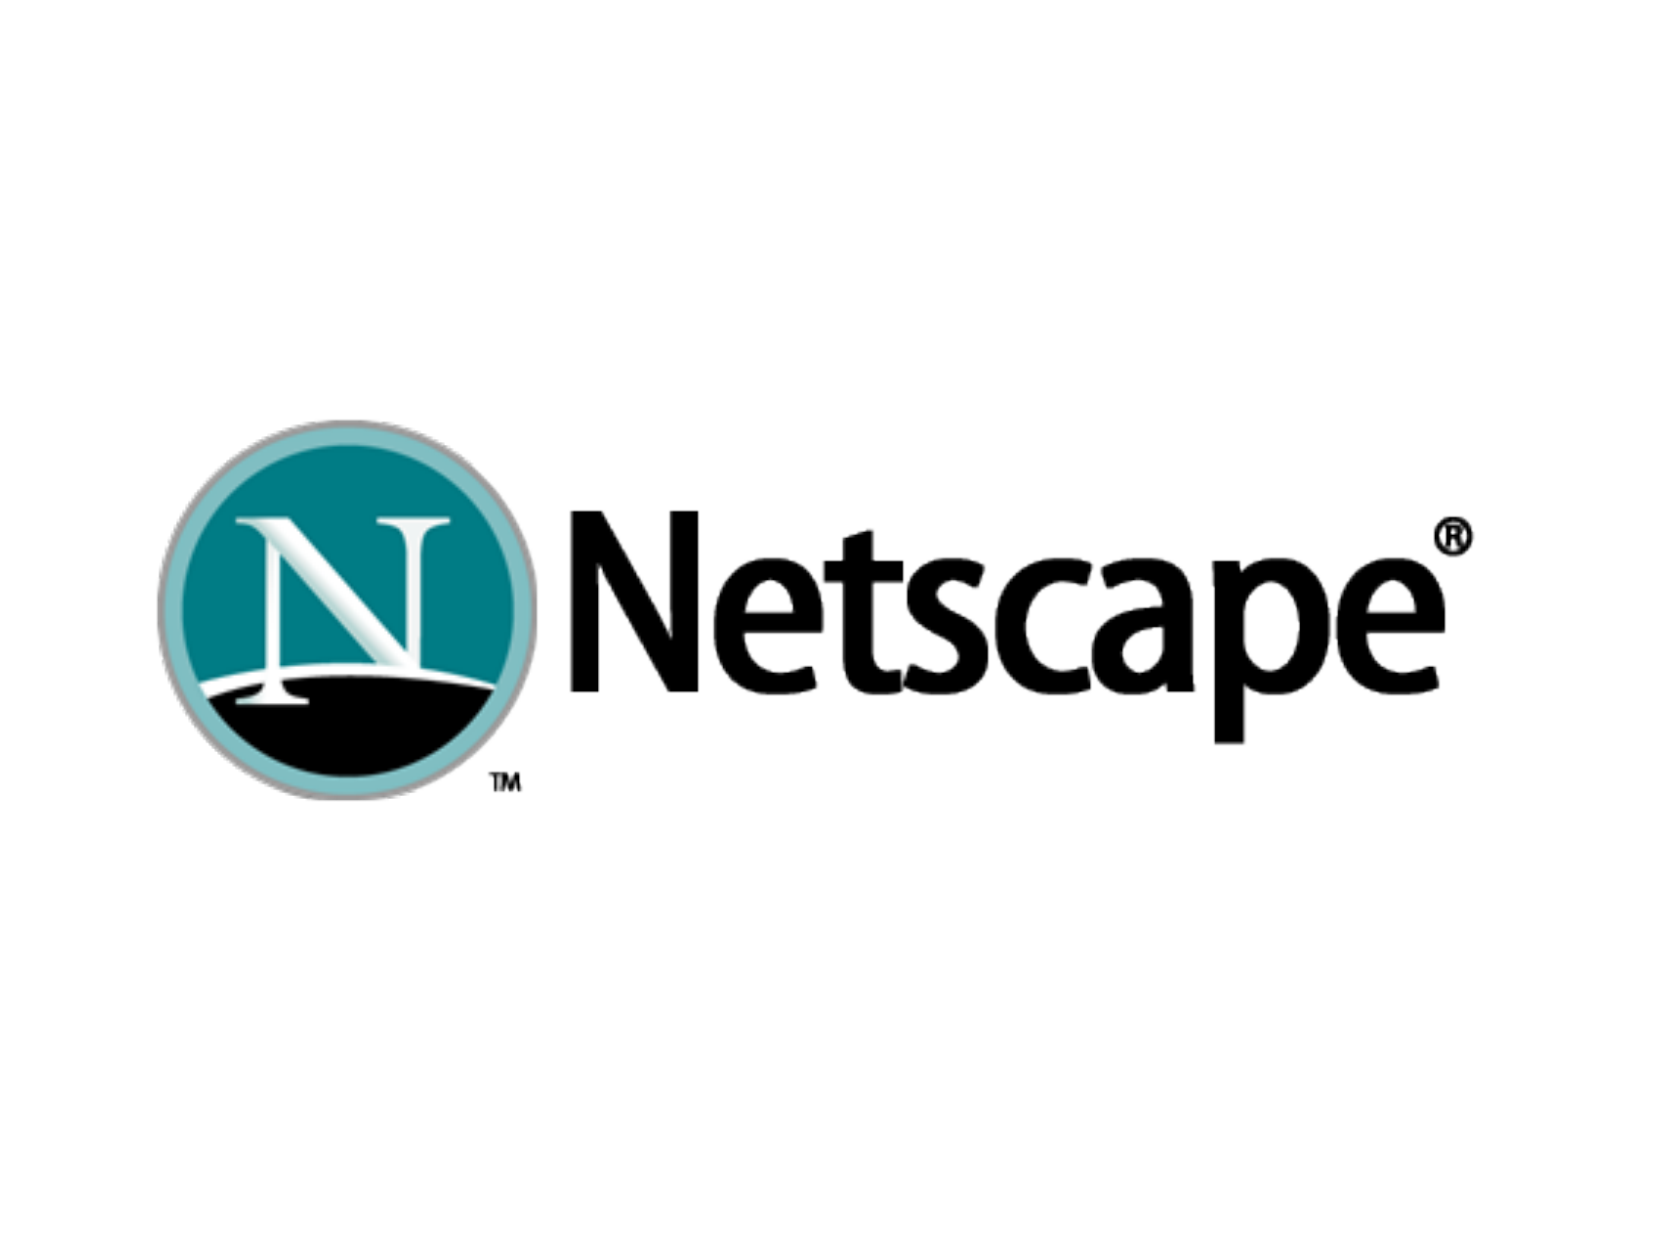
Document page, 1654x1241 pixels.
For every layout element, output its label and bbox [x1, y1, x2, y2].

picture [146, 400, 1508, 840]
